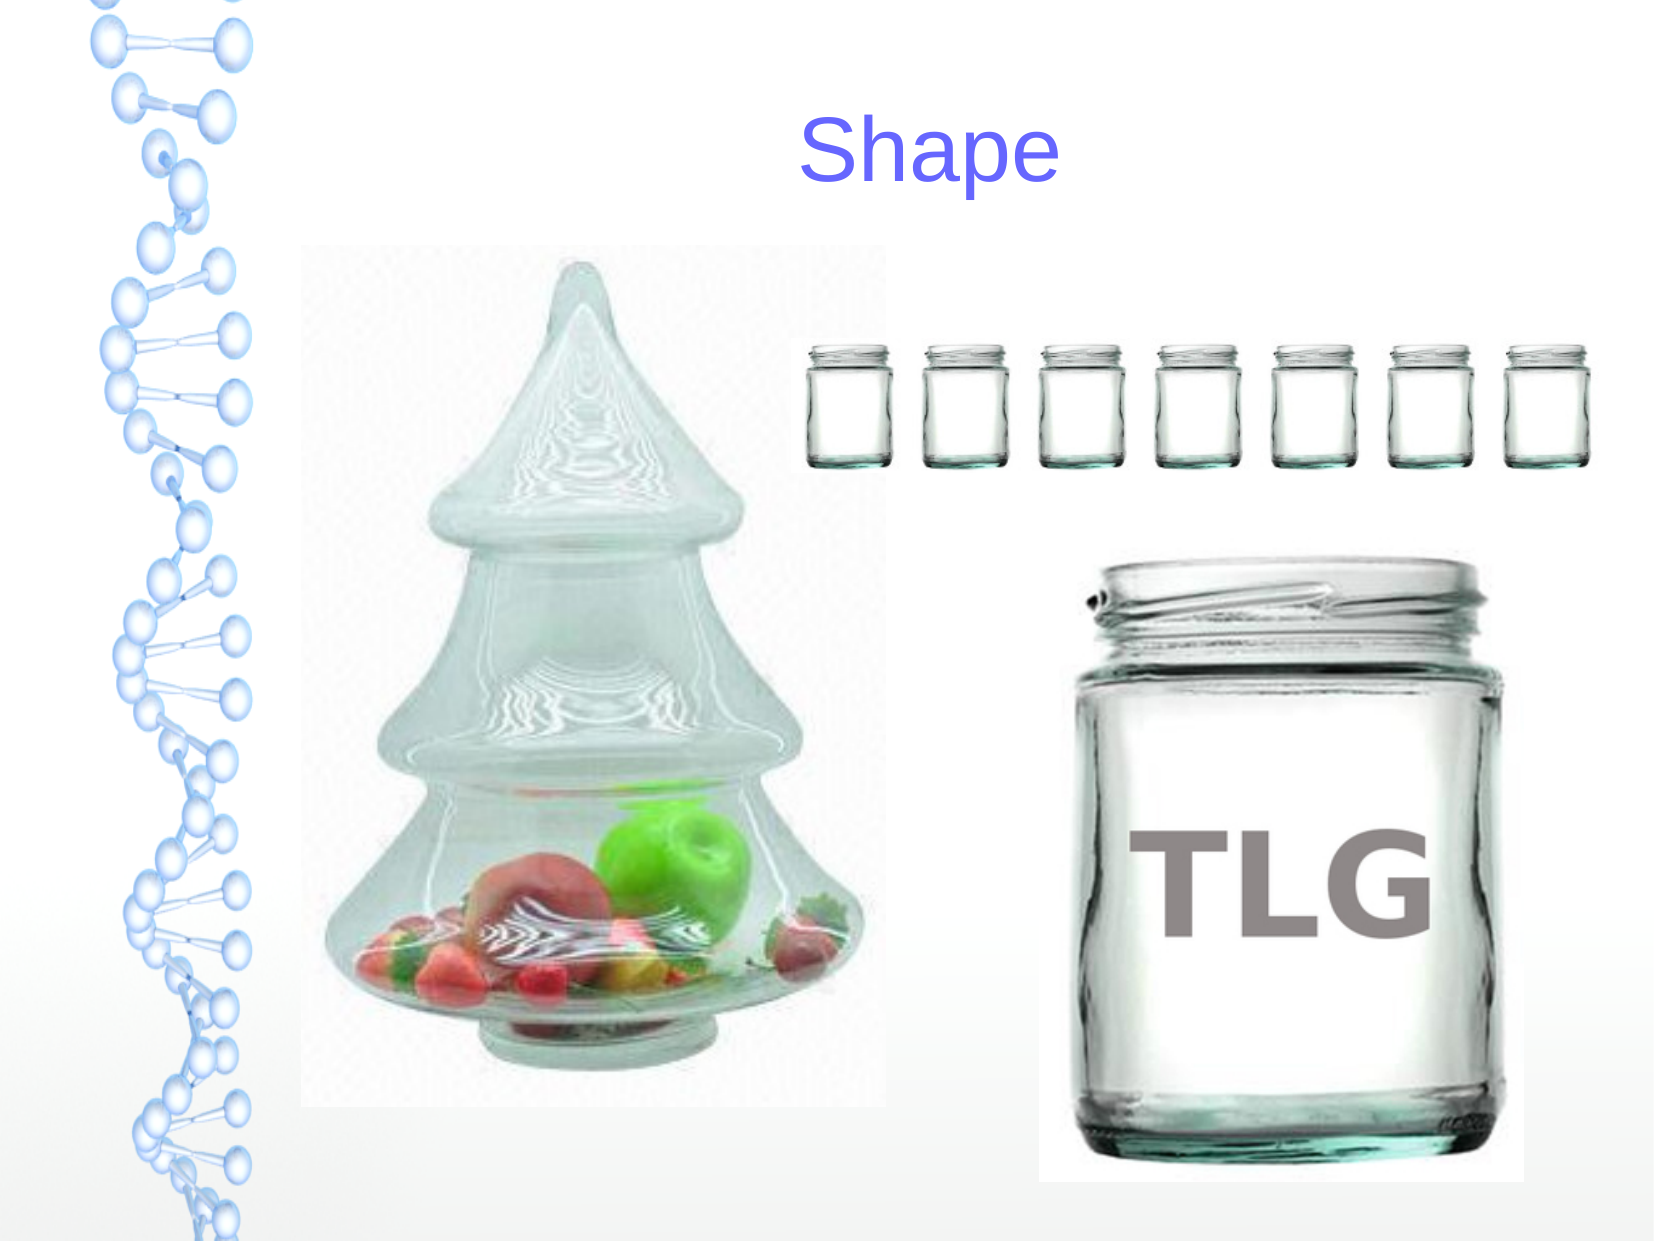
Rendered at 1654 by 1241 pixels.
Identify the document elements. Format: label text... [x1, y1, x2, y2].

picture [0, 0, 1654, 1241]
title Shape [265, 47, 1595, 252]
